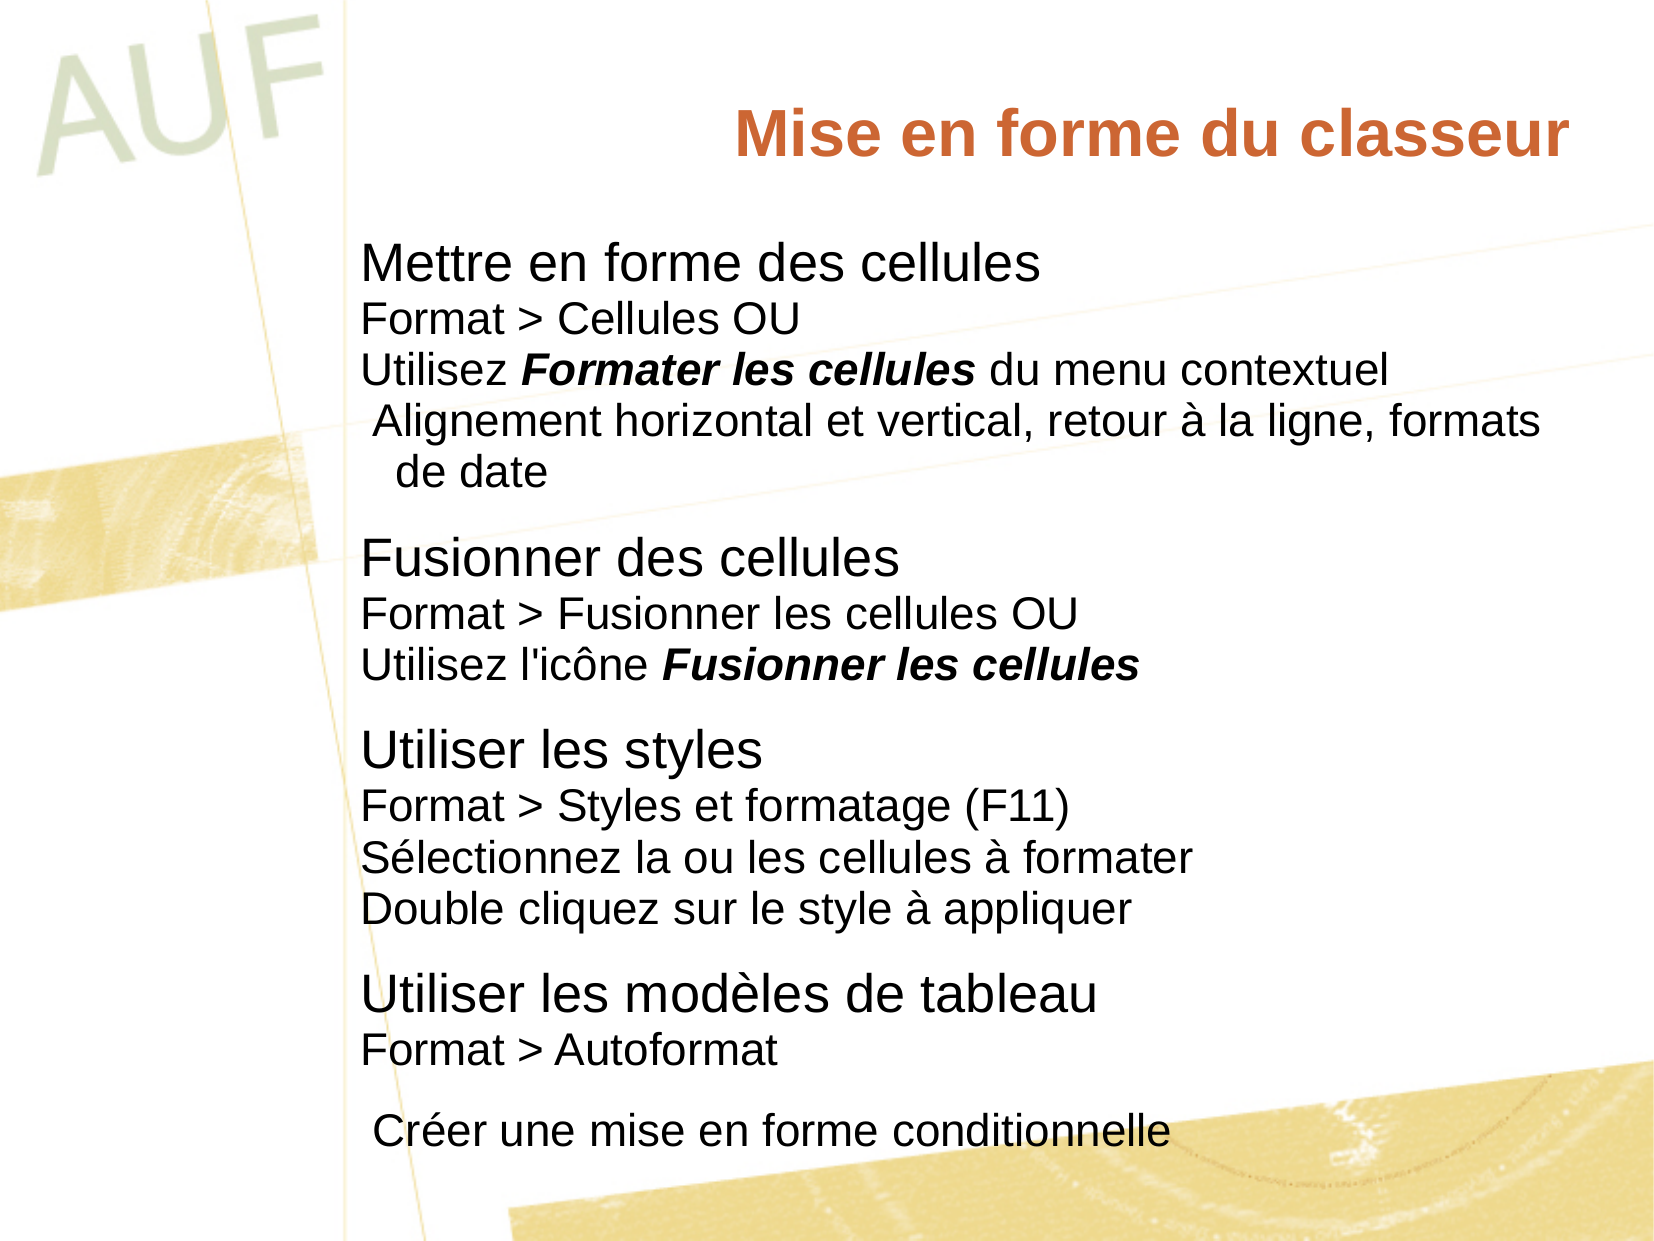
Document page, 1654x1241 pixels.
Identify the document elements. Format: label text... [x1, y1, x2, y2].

picture [0, 0, 1654, 1241]
subtitle Mettre en forme des cellules Format > Cellules OU Utilisez Formater les cellules du menu contextuel Alignement horizontal et vertical, retour à la ligne, formats de date Fusionner des cellules Format > Fusionner les cellules OU Utilisez l'icône Fusionner les cellules Utiliser les styles Format > Styles et formatage (F11) Sélectionnez la ou les cellules à formater Double cliquez sur le style à appliquer Utiliser les modèles de tableau Format > Autoformat Créer une mise en forme conditionnelle [324, 232, 1571, 1157]
title Mise en forme du classeur [324, 59, 1571, 207]
